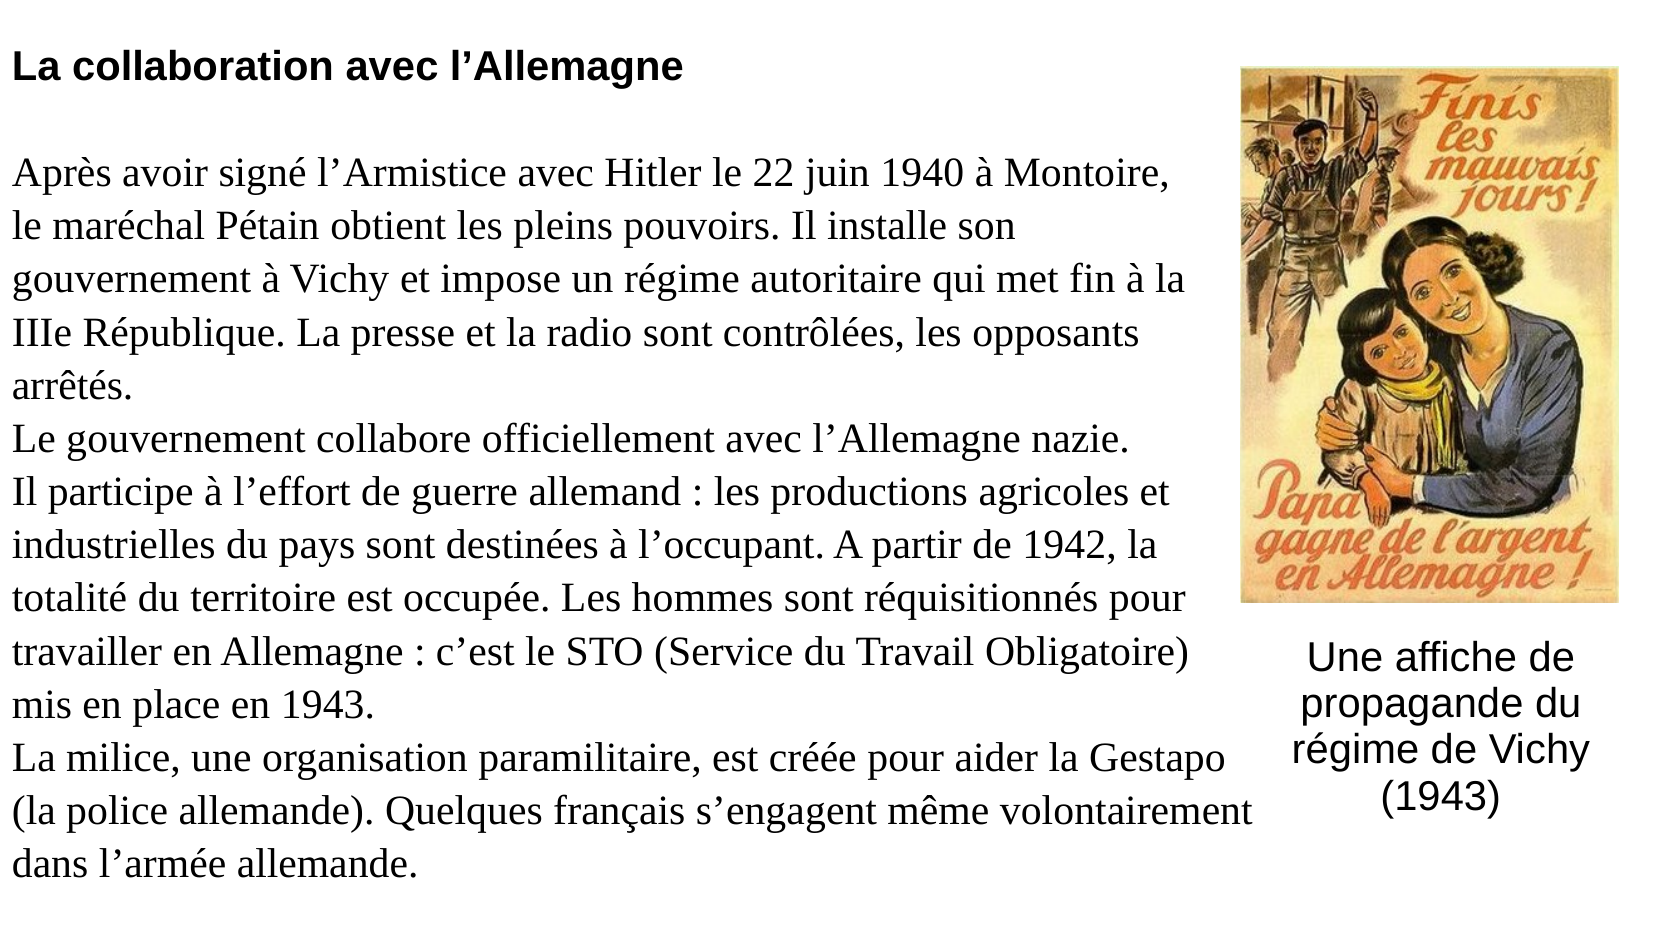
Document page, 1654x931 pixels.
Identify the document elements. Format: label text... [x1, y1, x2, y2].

picture [1240, 66, 1619, 603]
subtitle La collaboration avec l’Allemagne Après avoir signé l’Armistice avec Hitler le 22 juin 1940 à Montoire, le maréchal Pétain obtient les pleins pouvoirs. Il installe son gouvernement à Vichy et impose un régime autoritaire qui met fin à la IIIe République. La presse et la radio sont contrôlées, les opposants arrêtés. Le gouvernement collabore officiellement avec l’Allemagne nazie. Il participe à l’effort de guerre allemand : les productions agricoles et industrielles du pays sont destinées à l’occupant. A partir de 1942, la totalité du territoire est occupée. Les hommes sont réquisitionnés pour travailler en Allemagne : c’est le STO (Service du Travail Obligatoire) mis en place en 1943. La milice, une organisation paramilitaire, est créée pour aider la Gestapo (la police allemande). Quelques français s’engagent même volontairement dans l’armée allemande. [11, 42, 1501, 931]
text_box Une affiche de propagande du régime de Vichy (1943) [1263, 625, 1619, 931]
